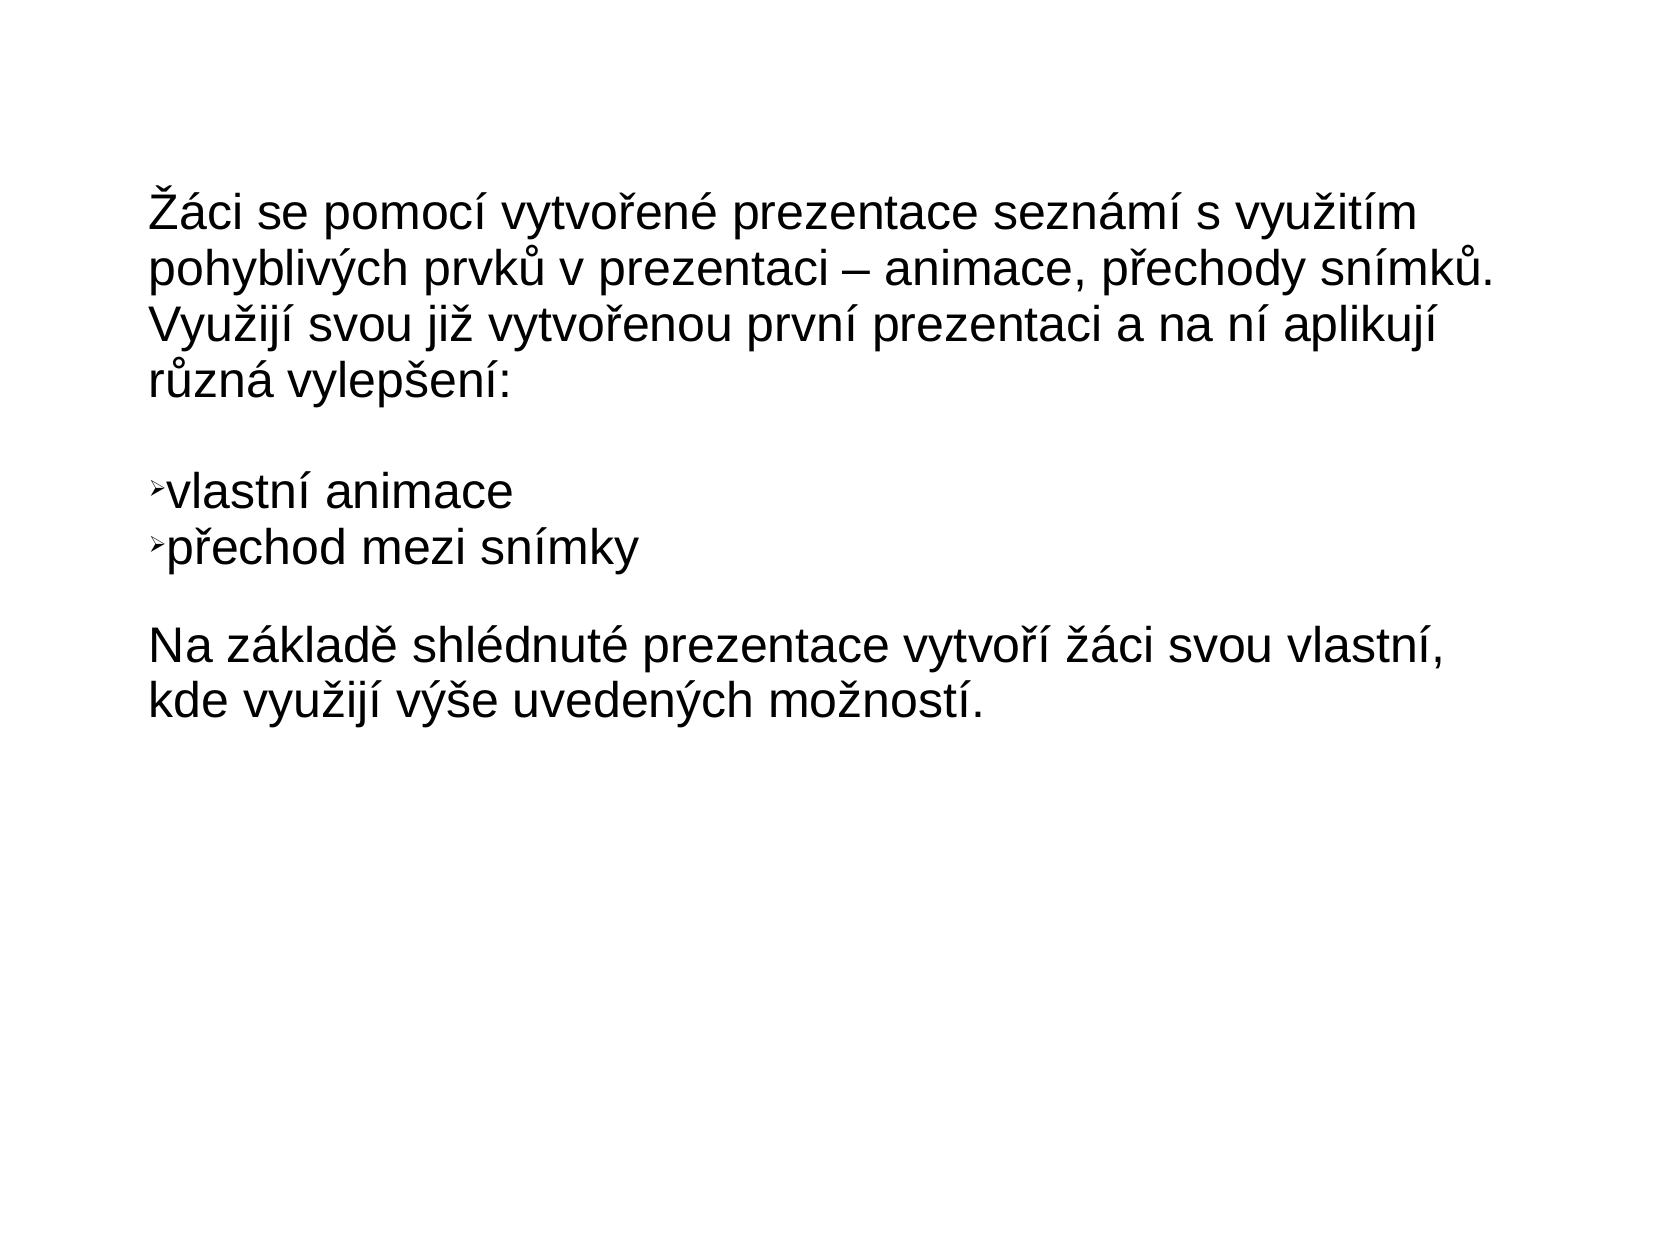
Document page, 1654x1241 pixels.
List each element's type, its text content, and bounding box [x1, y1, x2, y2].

text_box Žáci se pomocí vytvořené prezentace seznámí s využitím pohyblivých prvků v prezentaci – animace, přechody snímků. Využijí svou již vytvořenou první prezentaci a na ní aplikují různá vylepšení: vlastní animace přechod mezi snímky Na základě shlédnuté prezentace vytvoří žáci svou vlastní, kde využijí výše uvedených možností. [134, 177, 1536, 736]
